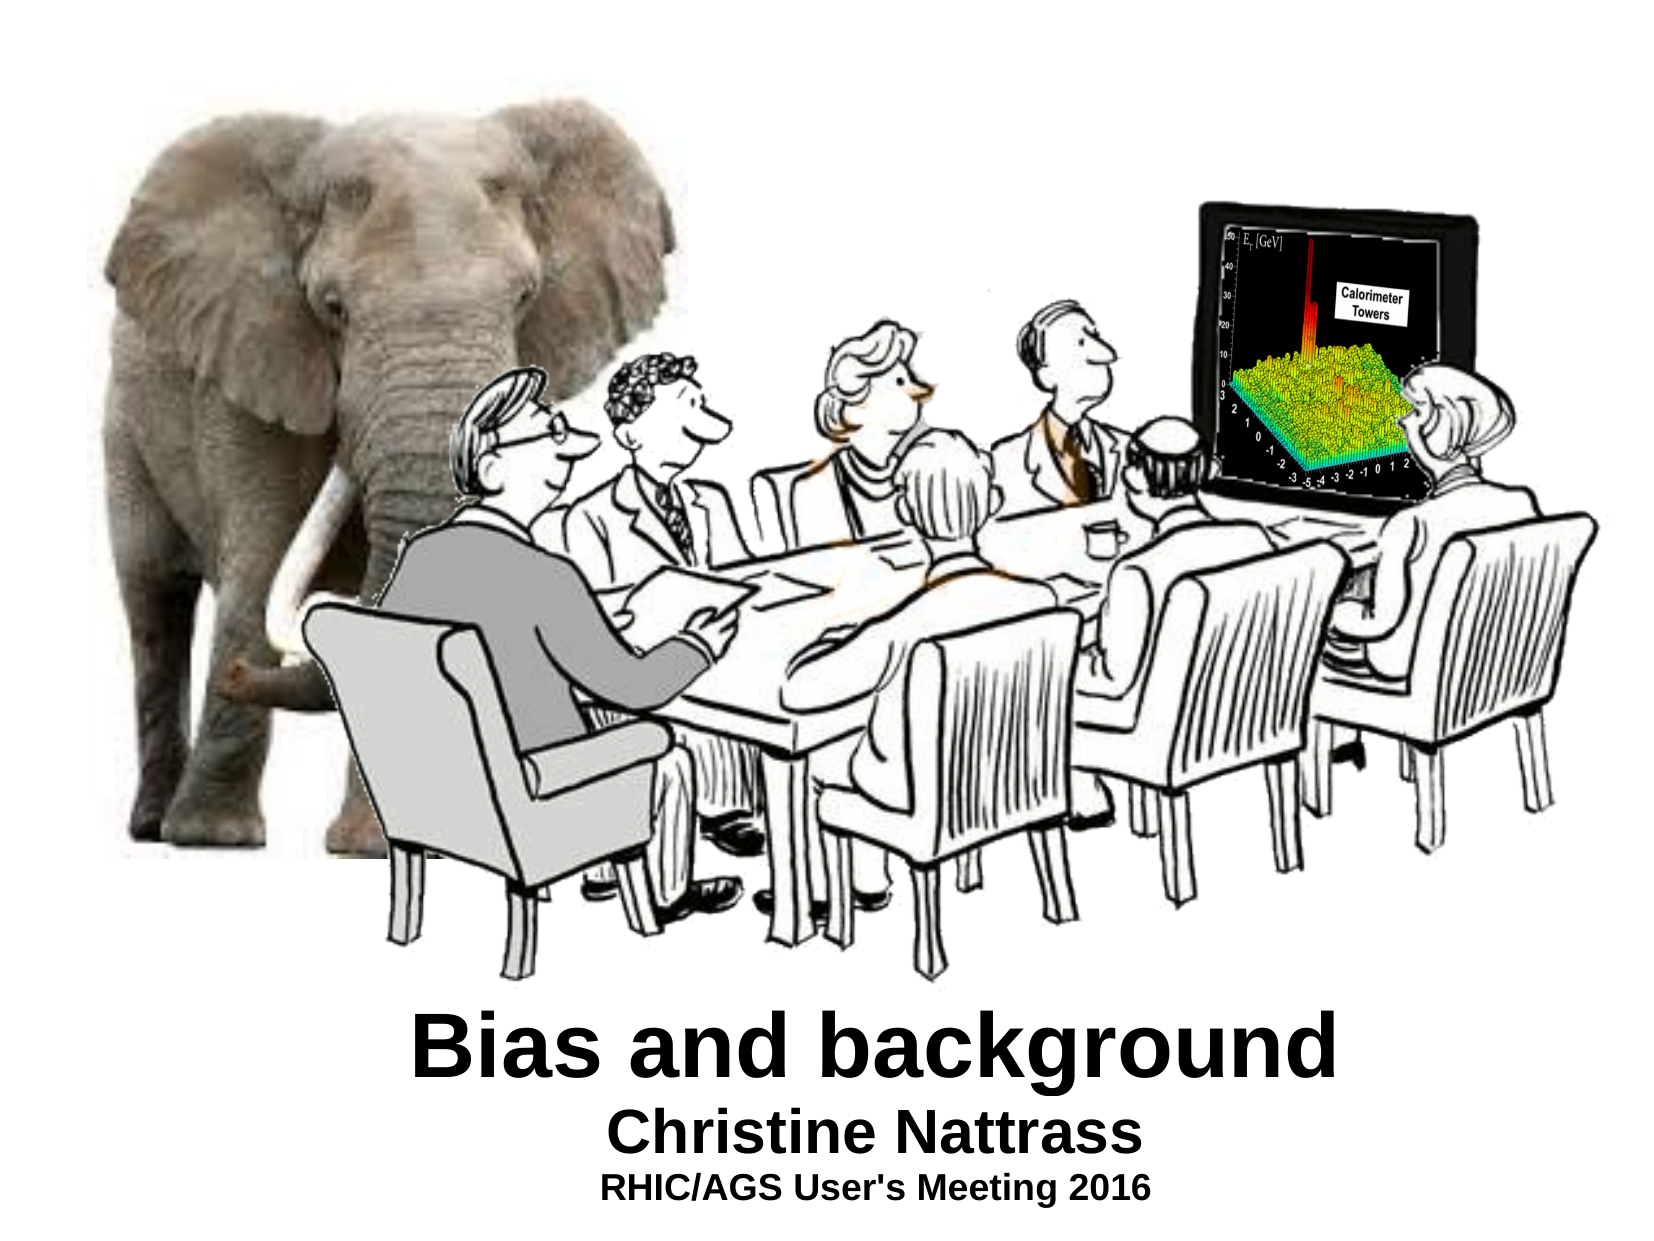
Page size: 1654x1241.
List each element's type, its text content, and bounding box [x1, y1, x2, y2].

picture [87, 0, 1612, 1016]
title Bias and background Christine Nattrass RHIC/AGS User's Meeting 2016 [131, 993, 1621, 1209]
